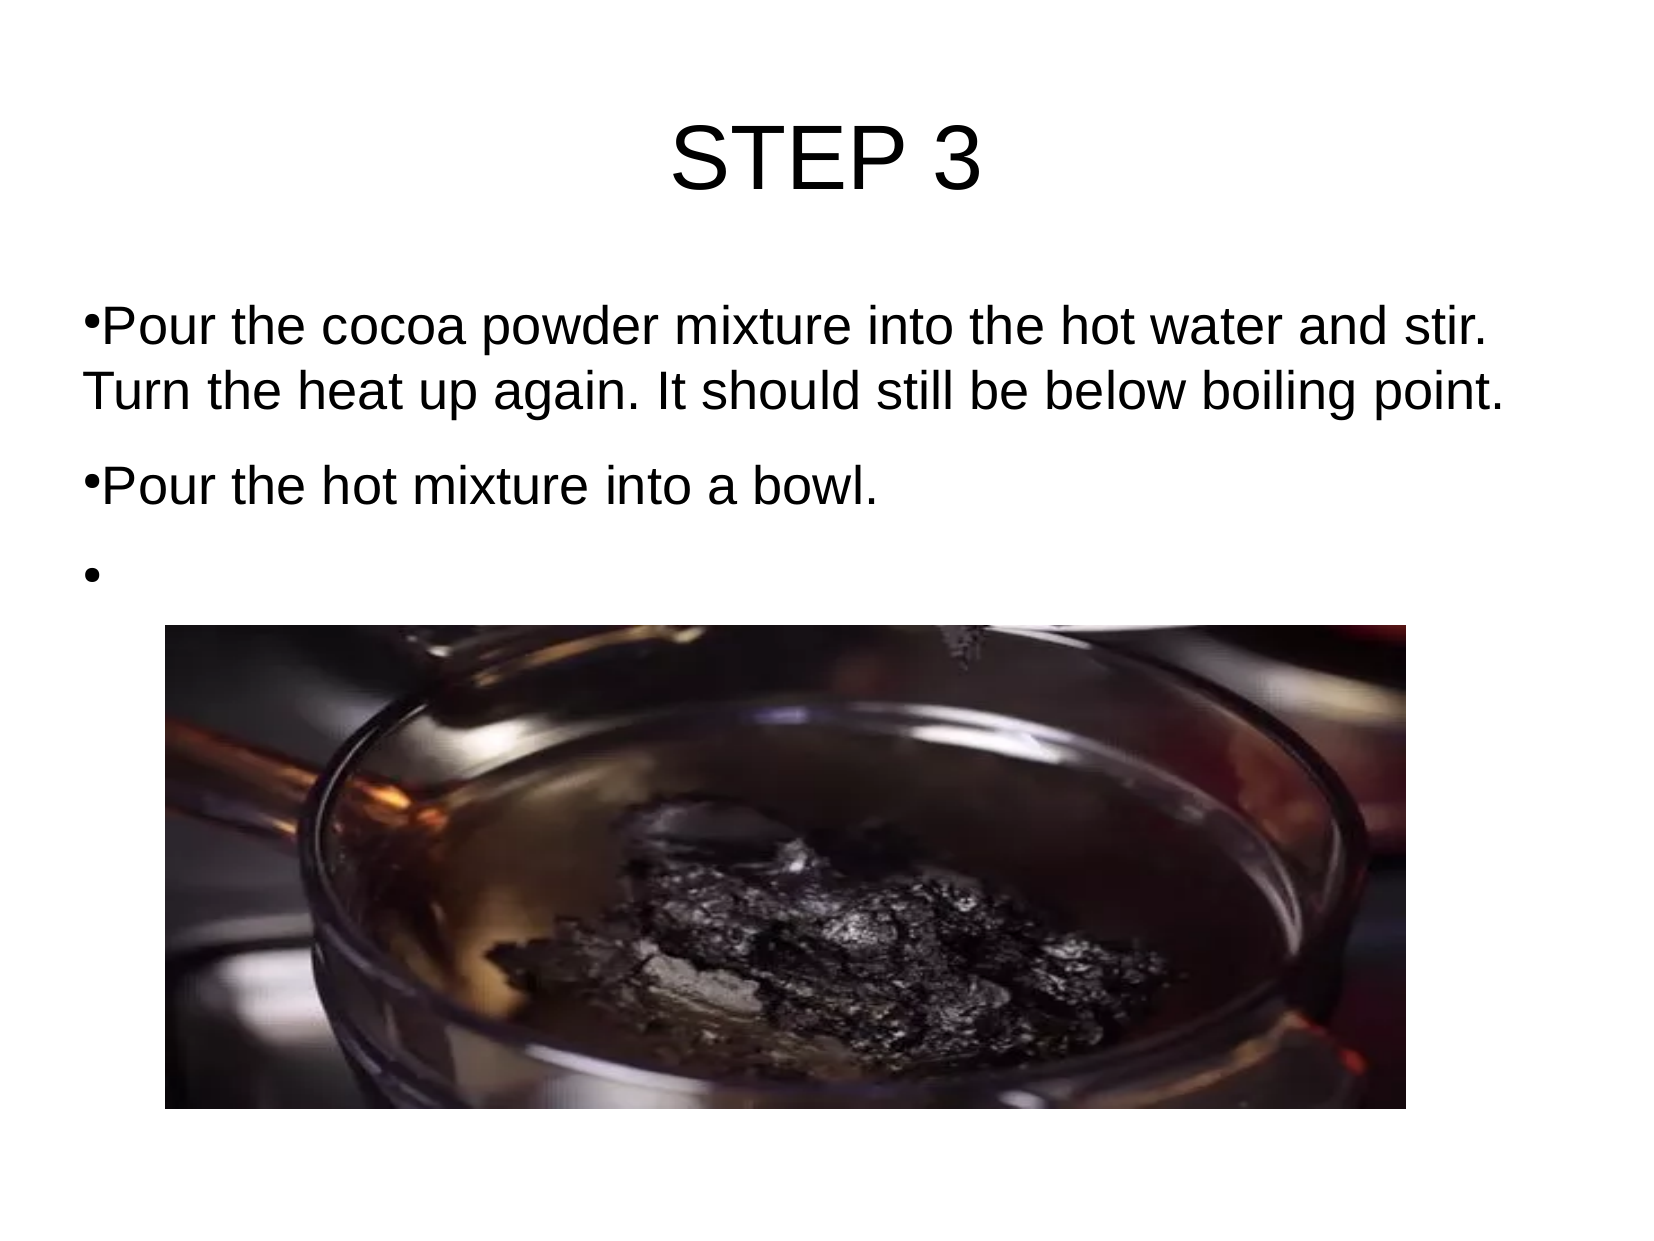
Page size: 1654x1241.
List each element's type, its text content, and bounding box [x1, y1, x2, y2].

list Pour the cocoa powder mixture into the hot water and stir. Turn the heat up again. It should still be below boiling point. Pour the hot mixture into a bowl. [82, 290, 1571, 1109]
title STEP 3 [82, 49, 1571, 257]
picture [165, 625, 1406, 1109]
